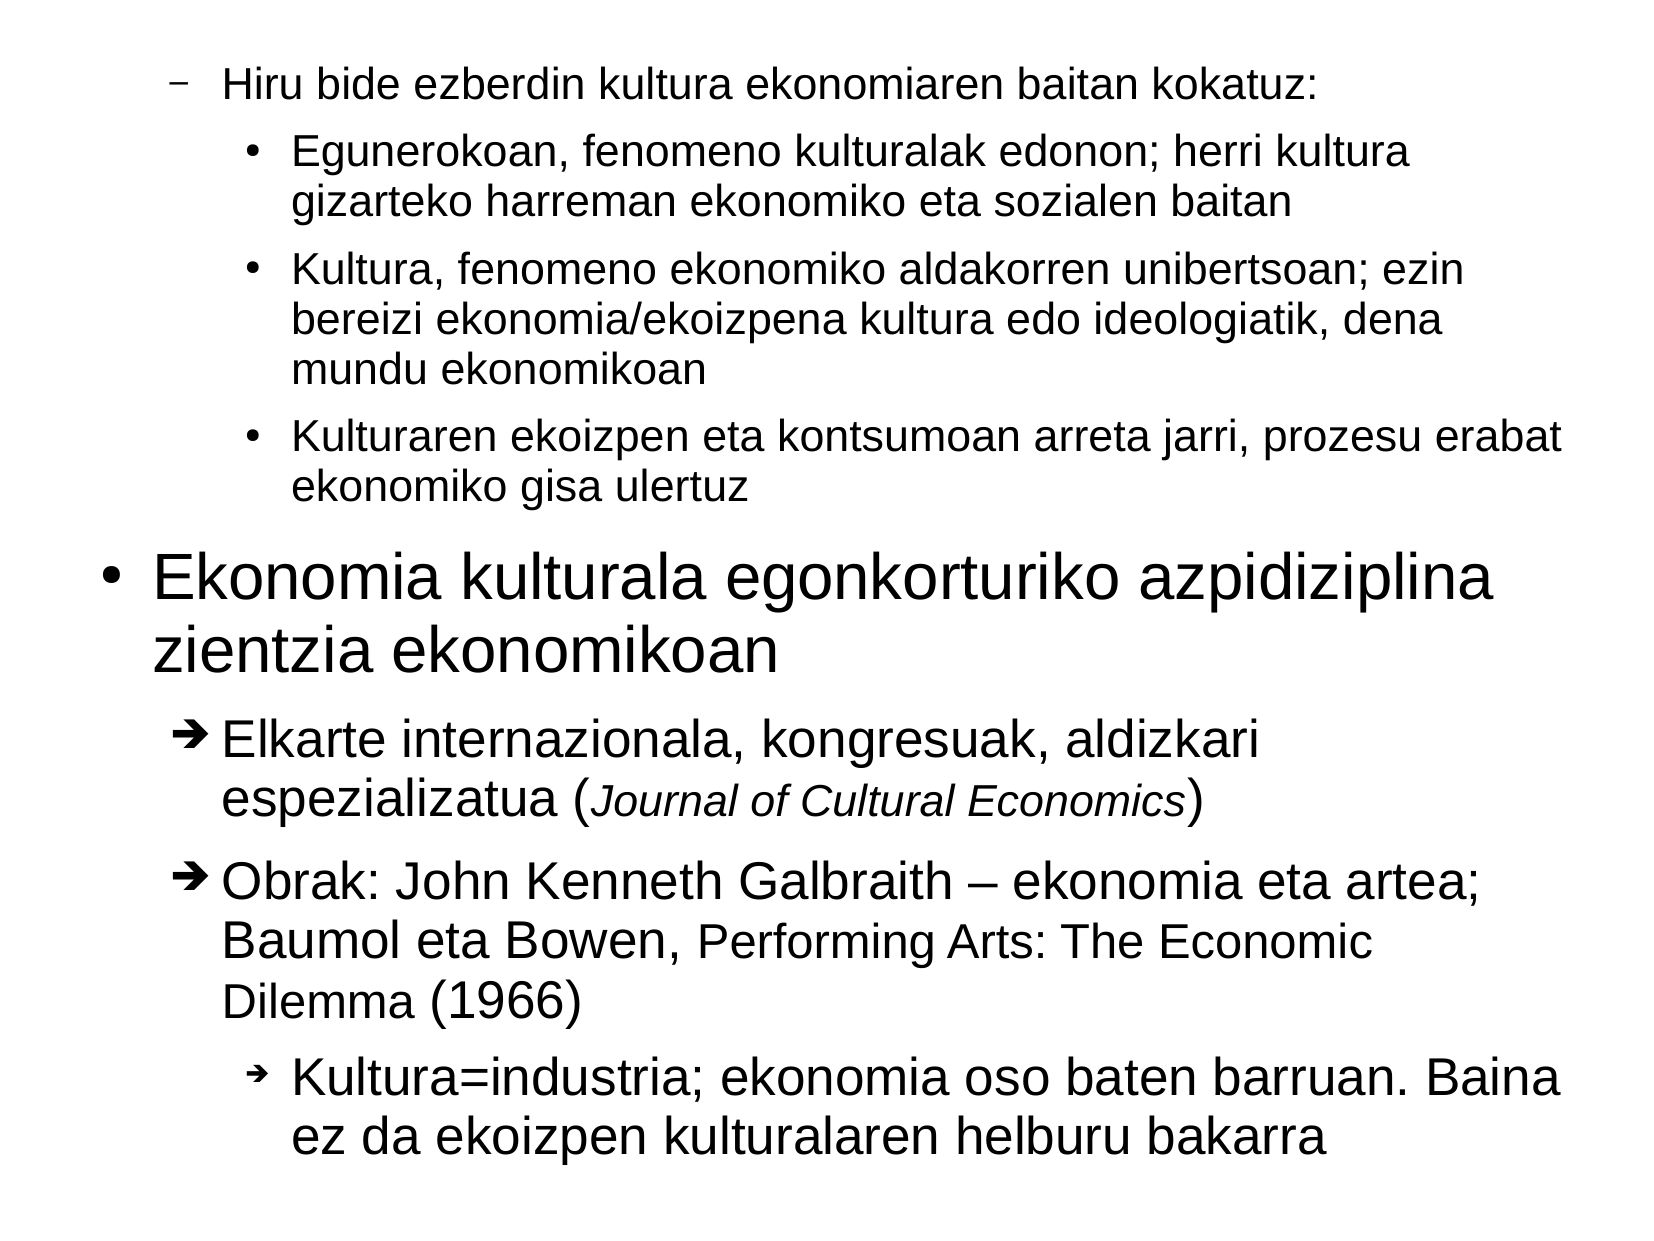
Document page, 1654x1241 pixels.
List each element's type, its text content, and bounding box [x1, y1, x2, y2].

list Hiru bide ezberdin kultura ekonomiaren baitan kokatuz: Egunerokoan, fenomeno kulturalak edonon; herri kultura gizarteko harreman ekonomiko eta sozialen baitan Kultura, fenomeno ekonomiko aldakorren unibertsoan; ezin bereizi ekonomia/ekoizpena kultura edo ideologiatik, dena mundu ekonomikoan Kulturaren ekoizpen eta kontsumoan arreta jarri, prozesu erabat ekonomiko gisa ulertuz Ekonomia kulturala egonkorturiko azpidiziplina zientzia ekonomikoan Elkarte internazionala, kongresuak, aldizkari espezializatua (Journal of Cultural Economics) Obrak: John Kenneth Galbraith – ekonomia eta artea; Baumol eta Bowen, Performing Arts: The Economic Dilemma (1966) Kultura=industria; ekonomia oso baten barruan. Baina ez da ekoizpen kulturalaren helburu bakarra [82, 59, 1571, 1170]
